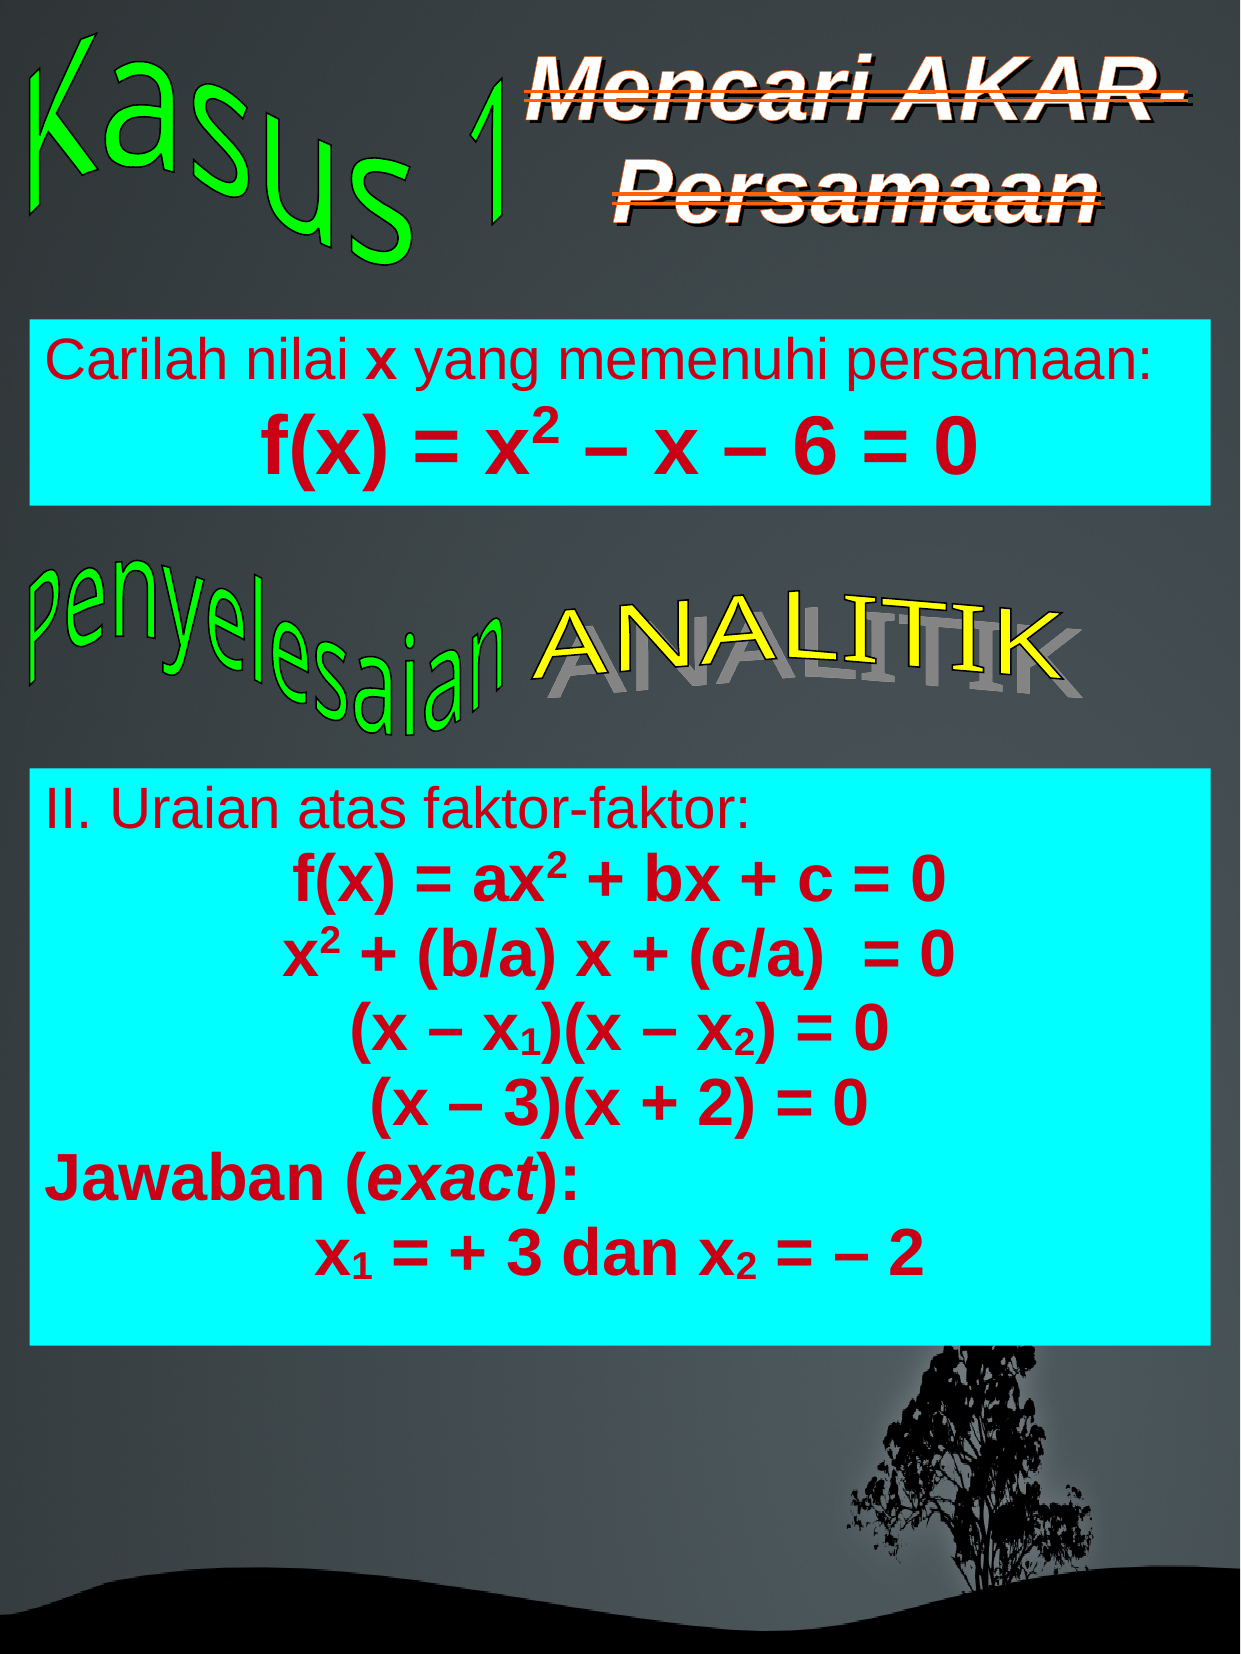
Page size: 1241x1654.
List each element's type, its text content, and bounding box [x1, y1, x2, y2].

text_box ANALITIK [531, 609, 609, 680]
text_box ANALITIK [788, 590, 837, 661]
text_box Kasus 1 [105, 61, 174, 173]
text_box ANALITIK [699, 595, 777, 666]
text_box Penyelesaian [29, 569, 60, 686]
text_box ANALITIK [881, 597, 947, 668]
text_box Penyelesaian [161, 565, 205, 676]
picture [0, 0, 1241, 1654]
text_box Kasus 1 [193, 83, 249, 198]
text_box ANALITIK [620, 599, 689, 672]
text_box Penyelesaian [424, 649, 461, 732]
text_box Kasus 1 [29, 33, 99, 215]
text_box Penyelesaian [254, 574, 262, 684]
text_box Penyelesaian [354, 656, 392, 735]
text_box Penyelesaian [472, 618, 502, 713]
text_box Penyelesaian [405, 660, 414, 736]
text_box Penyelesaian [272, 621, 309, 704]
text_box Kasus 1 [351, 157, 412, 266]
text_box ANALITIK [844, 594, 876, 664]
text_box Penyelesaian [316, 641, 347, 721]
text_box Kasus 1 [266, 112, 332, 248]
text_box ANALITIK [952, 603, 984, 673]
text_box Penyelesaian [67, 567, 104, 647]
text_box Penyelesaian [208, 588, 245, 671]
text_box Mencari AKAR-Persamaan [472, 29, 1241, 250]
text_box II. Uraian atas faktor-faktor: f(x) = ax2 + bx + c = 0 x2 + (b/a) x + (c/a) = 0 (x – x1)(x – x2) = 0 (x – 3)(x + 2) = 0 Jawaban (exact): x1 = + 3 dan x2 = – 2 [29, 768, 1211, 1346]
text_box ANALITIK [1000, 607, 1063, 680]
text_box Penyelesaian [115, 560, 155, 639]
text_box Carilah nilai x yang memenuhi persamaan: f(x) = x2 – x – 6 = 0 [29, 319, 1211, 506]
